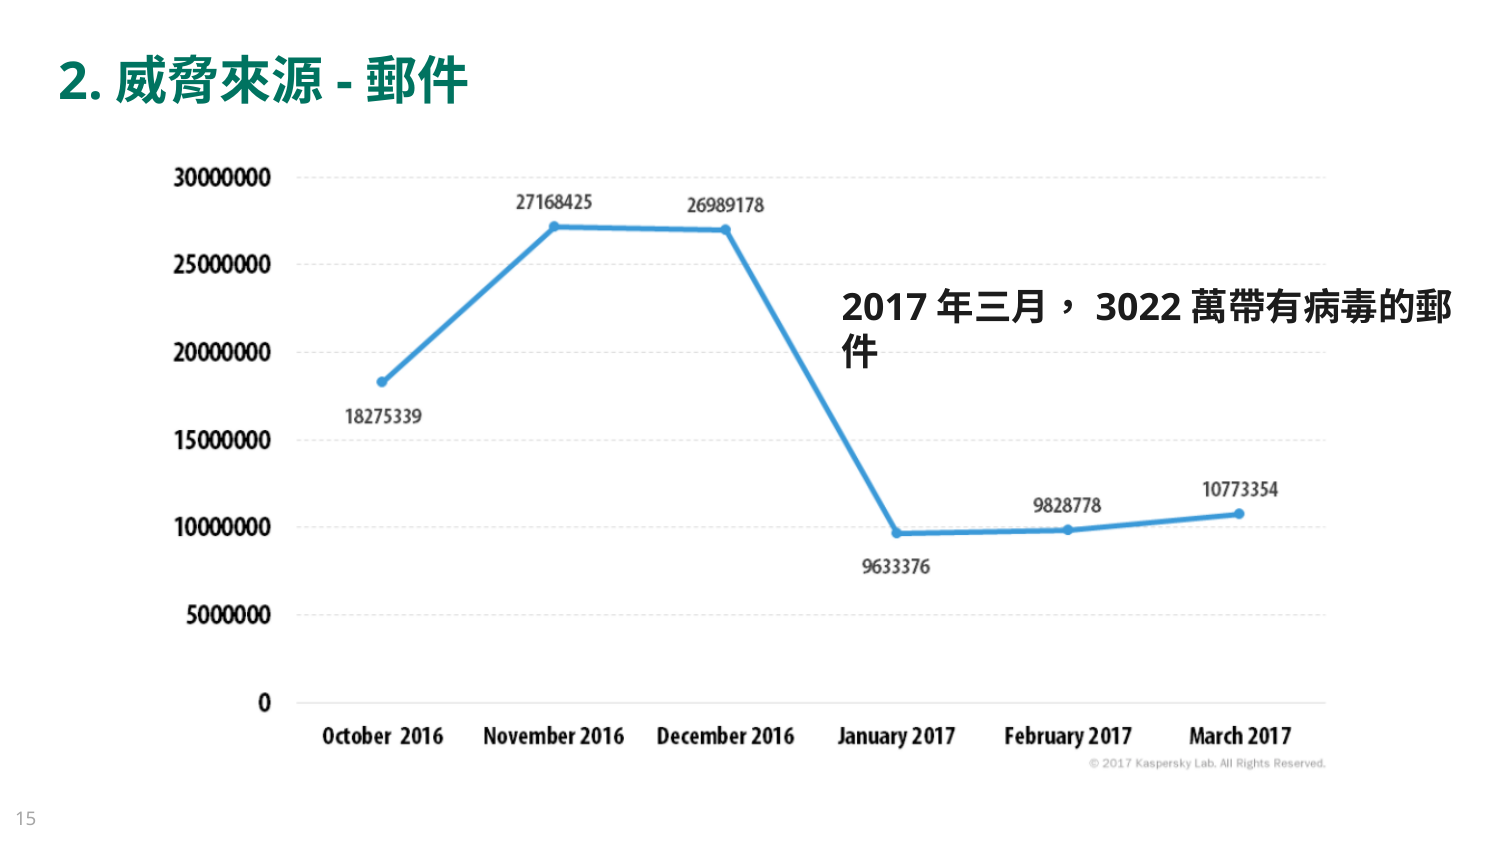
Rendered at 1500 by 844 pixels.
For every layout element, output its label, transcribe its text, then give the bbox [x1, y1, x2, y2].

title 2.威脅來源-郵件 [58, 48, 1442, 162]
text_box 2017年三月，3022萬帶有病毒的郵件 [827, 275, 1500, 380]
slide_number 15 [15, 806, 61, 831]
picture [169, 161, 1331, 774]
